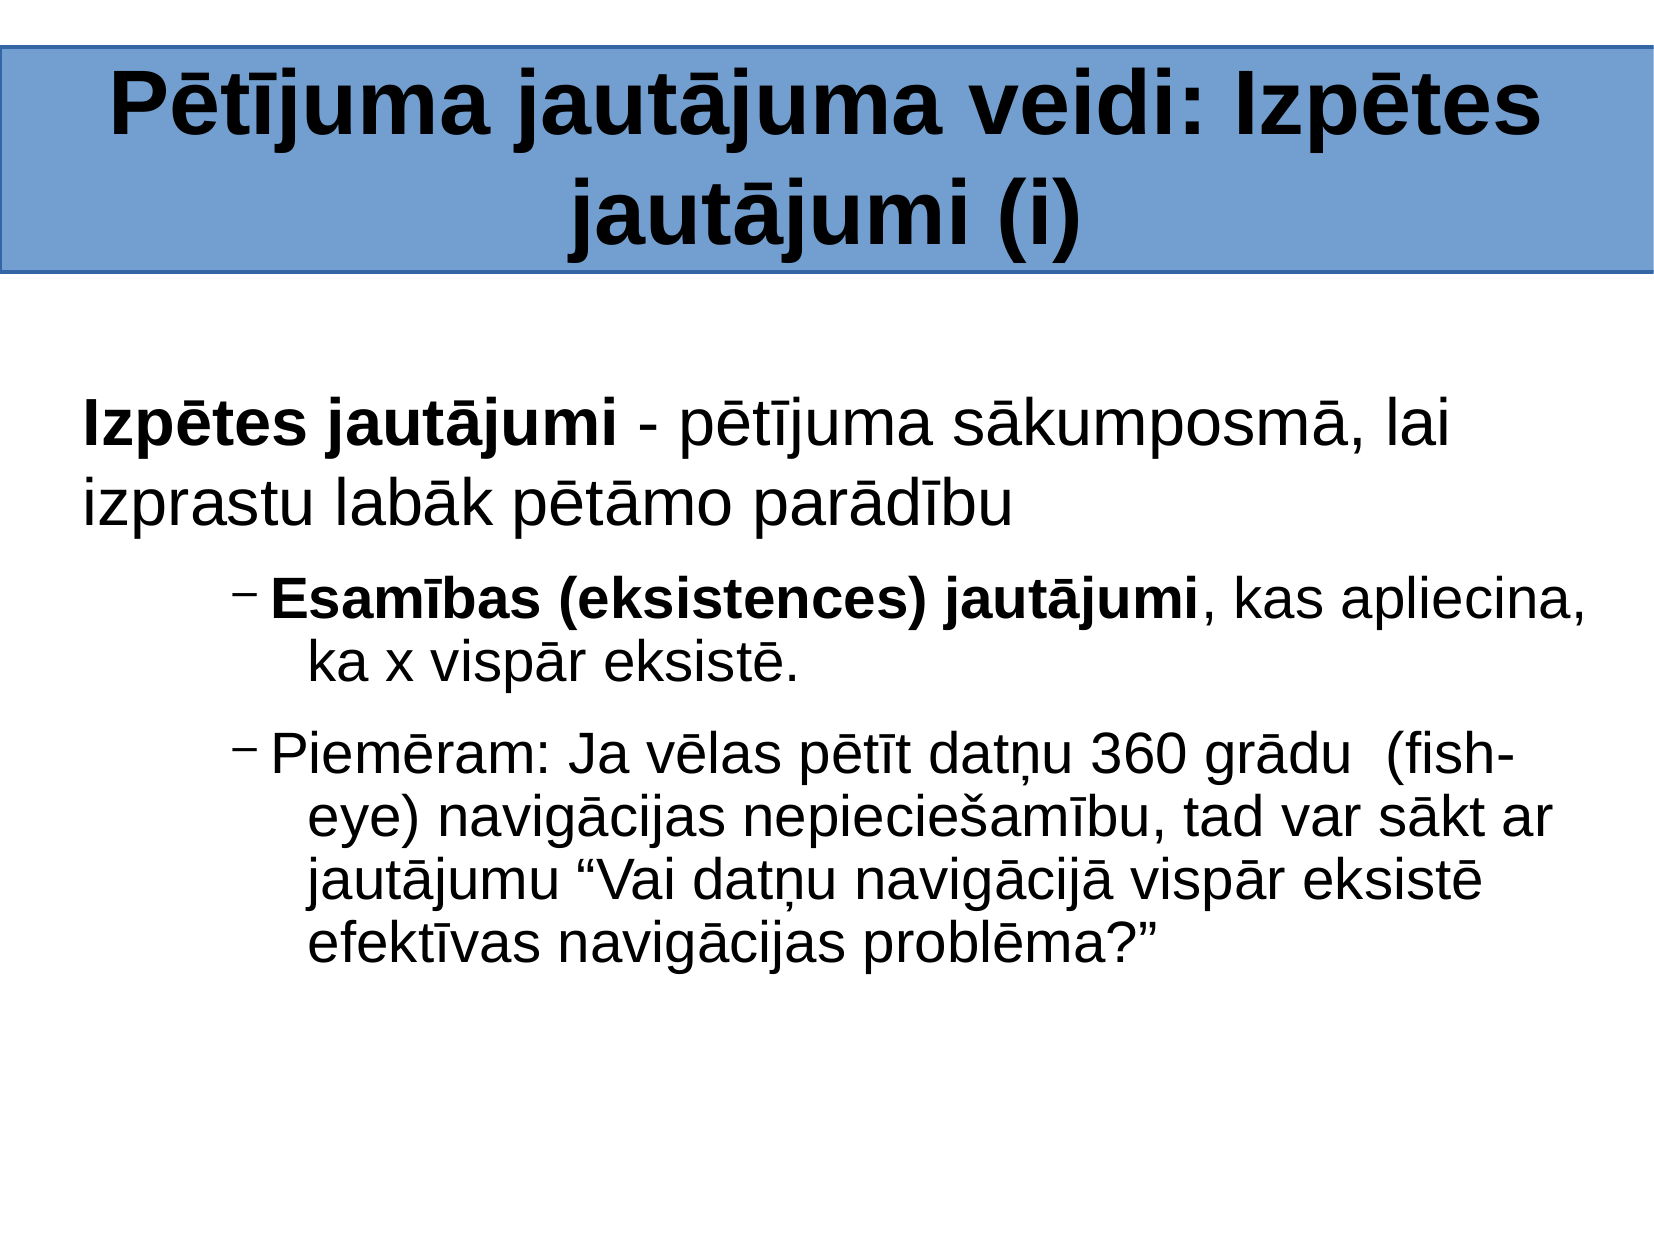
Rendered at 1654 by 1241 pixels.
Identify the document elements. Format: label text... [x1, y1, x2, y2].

list Izpētes jautājumi - pētījuma sākumposmā, lai izprastu labāk pētāmo parādību Esamības (eksistences) jautājumi, kas apliecina, ka x vispār eksistē. Piemēram: Ja vēlas pētīt datņu 360 grādu (fish-eye) navigācijas nepieciešamību, tad var sākt ar jautājumu “Vai datņu navigācijā vispār eksistē efektīvas navigācijas problēma?” [82, 378, 1619, 1099]
title Pētījuma jautājuma veidi: Izpētes jautājumi (i) [82, 49, 1571, 257]
text_box [0, 47, 1654, 272]
